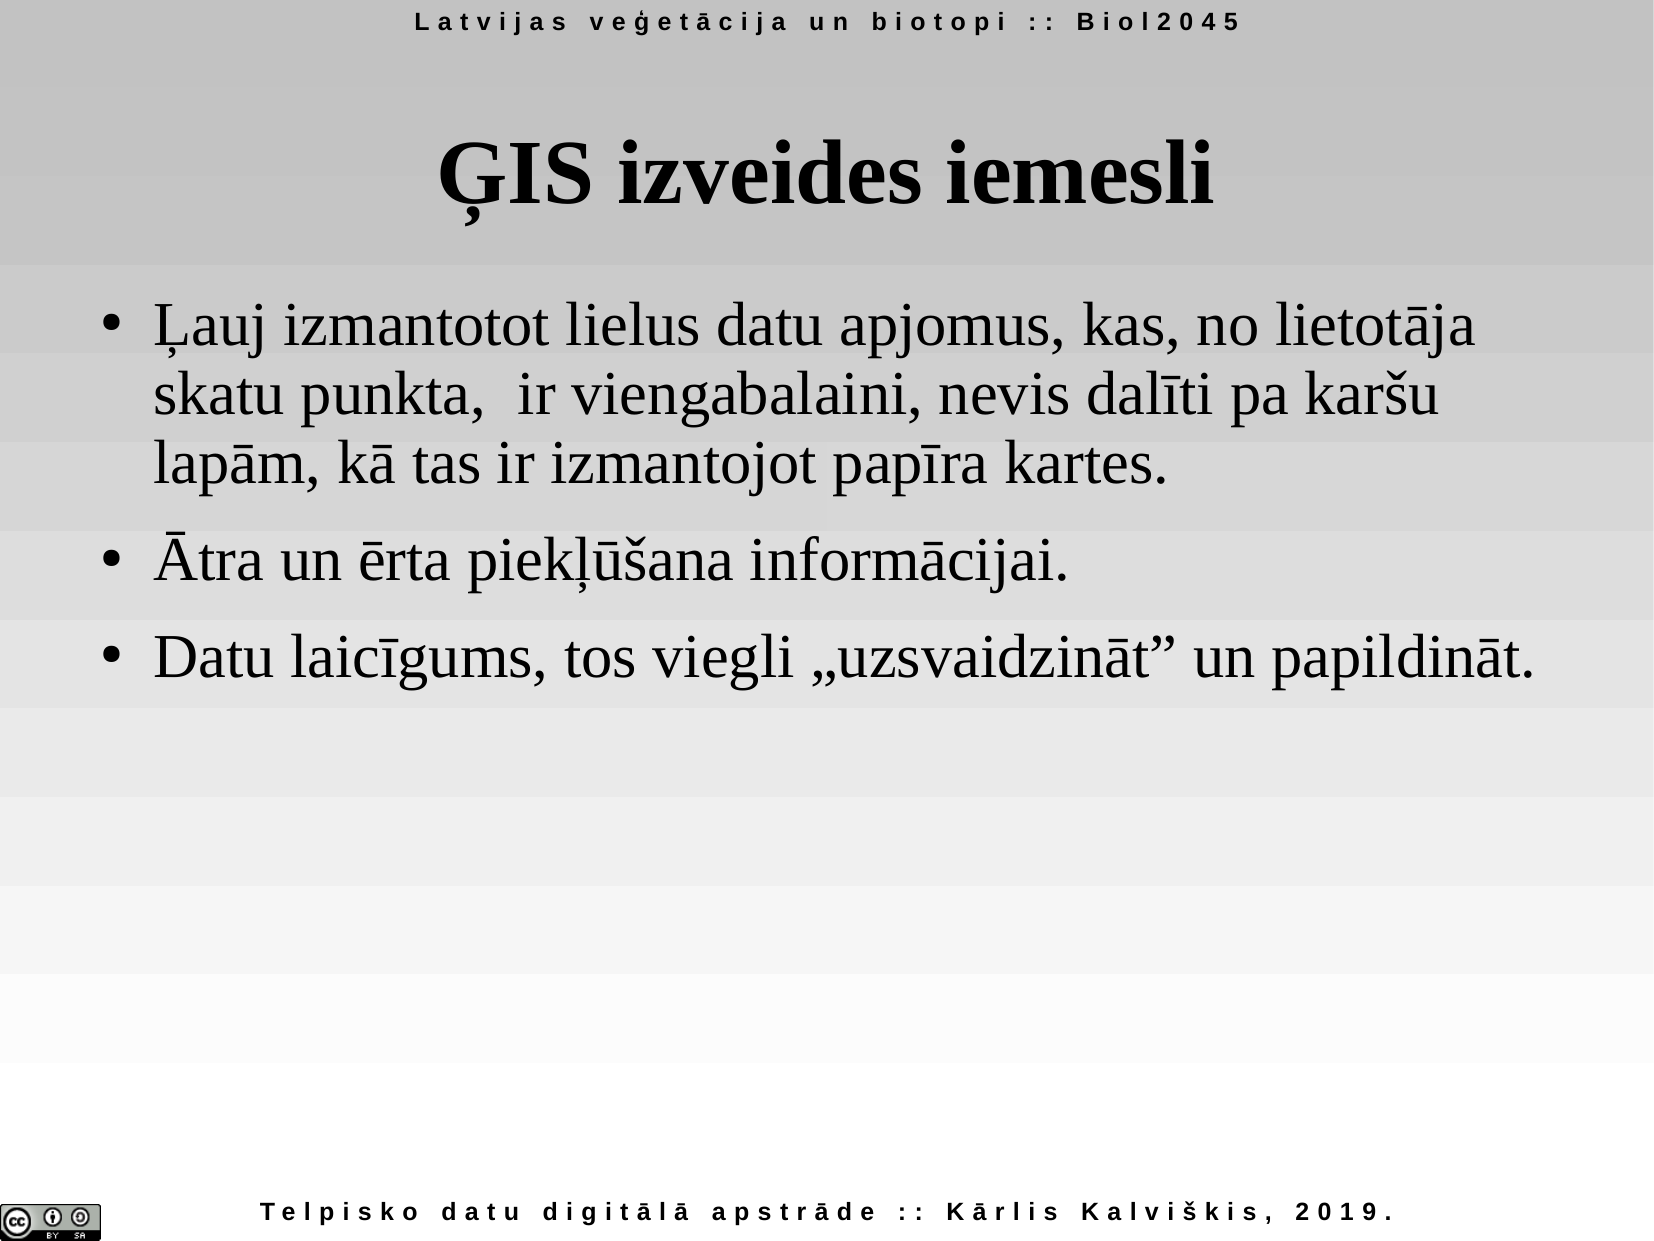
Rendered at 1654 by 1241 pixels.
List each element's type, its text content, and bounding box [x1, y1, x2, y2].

list Ļauj izmantotot lielus datu apjomus, kas, no lietotāja skatu punkta, ir viengabalaini, nevis dalīti pa karšu lapām, kā tas ir izmantojot papīra kartes. Ātra un ērta piekļūšana informācijai. Datu laicīgums, tos viegli „uzsvaidzināt” un papildināt. [82, 289, 1571, 1113]
title ĢIS izveides iemesli [29, 49, 1625, 296]
picture [0, 0, 1654, 1241]
